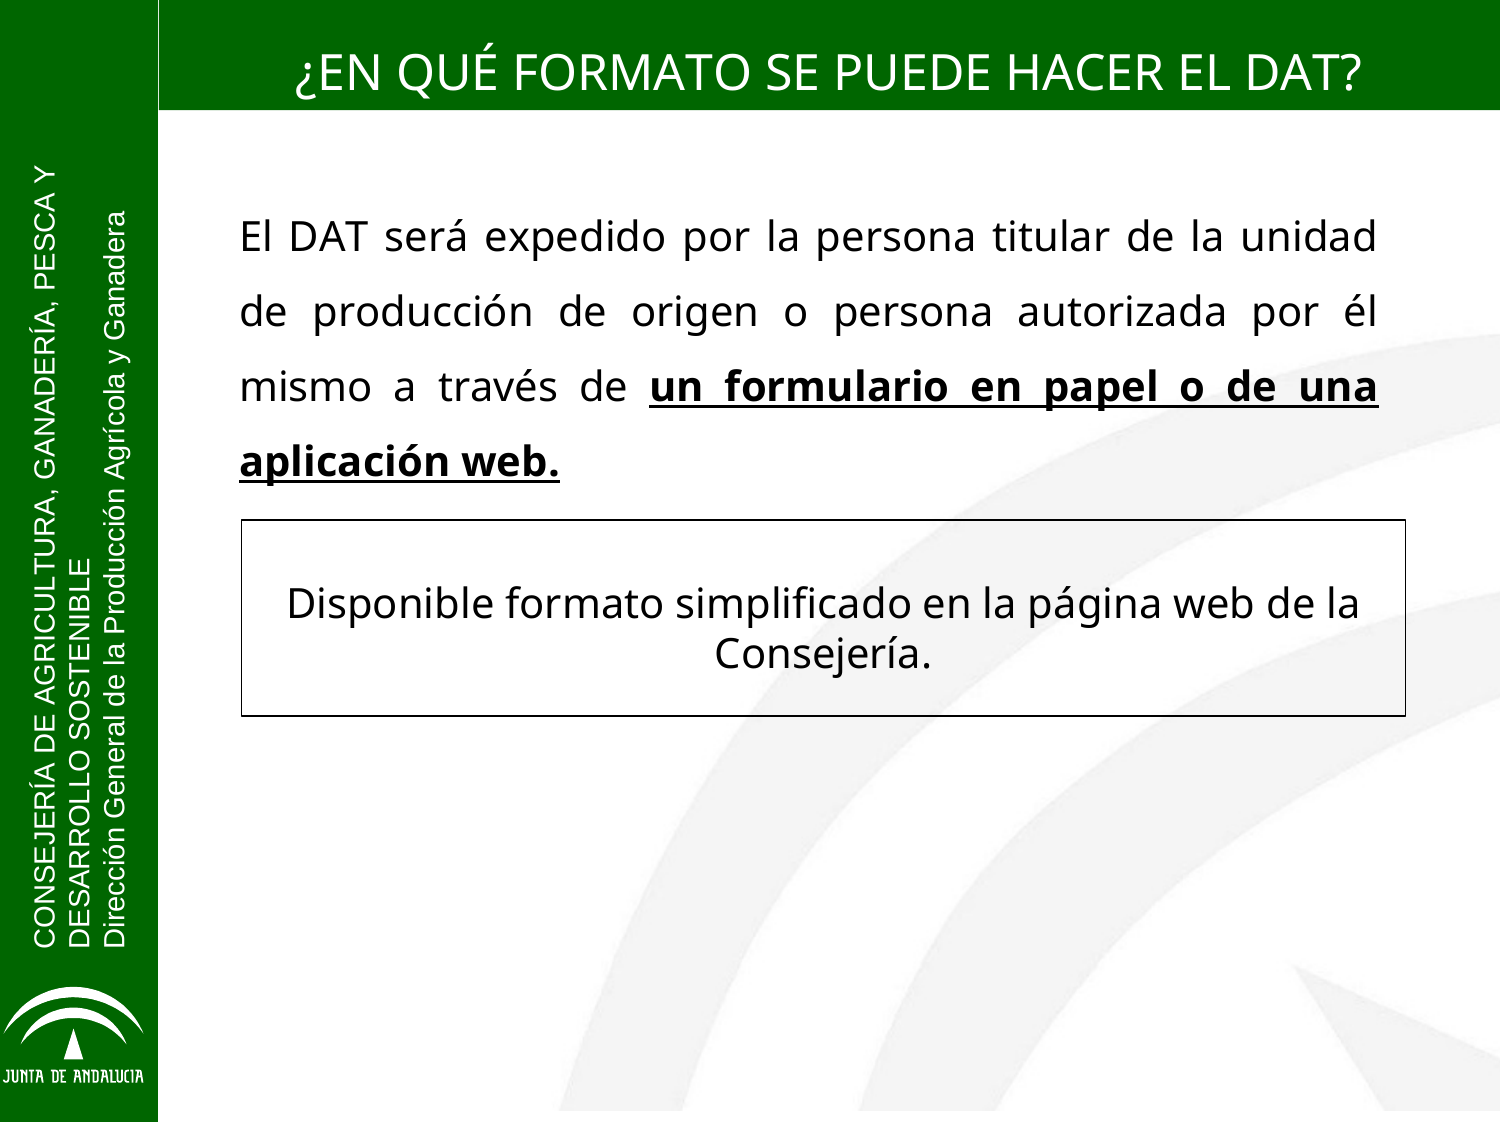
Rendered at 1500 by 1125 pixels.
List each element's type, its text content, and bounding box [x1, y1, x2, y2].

text_box Disponible formato simplificado en la página web de la Consejería. [241, 519, 1406, 717]
text_box El DAT será expedido por la persona titular de la unidad de producción de origen o persona autorizada por él mismo a través de un formulario en papel o de una aplicación web. [224, 177, 1394, 543]
picture [425, 186, 1500, 1111]
text_box ¿EN QUÉ FORMATO SE PUEDE HACER EL DAT? [158, 0, 1500, 111]
